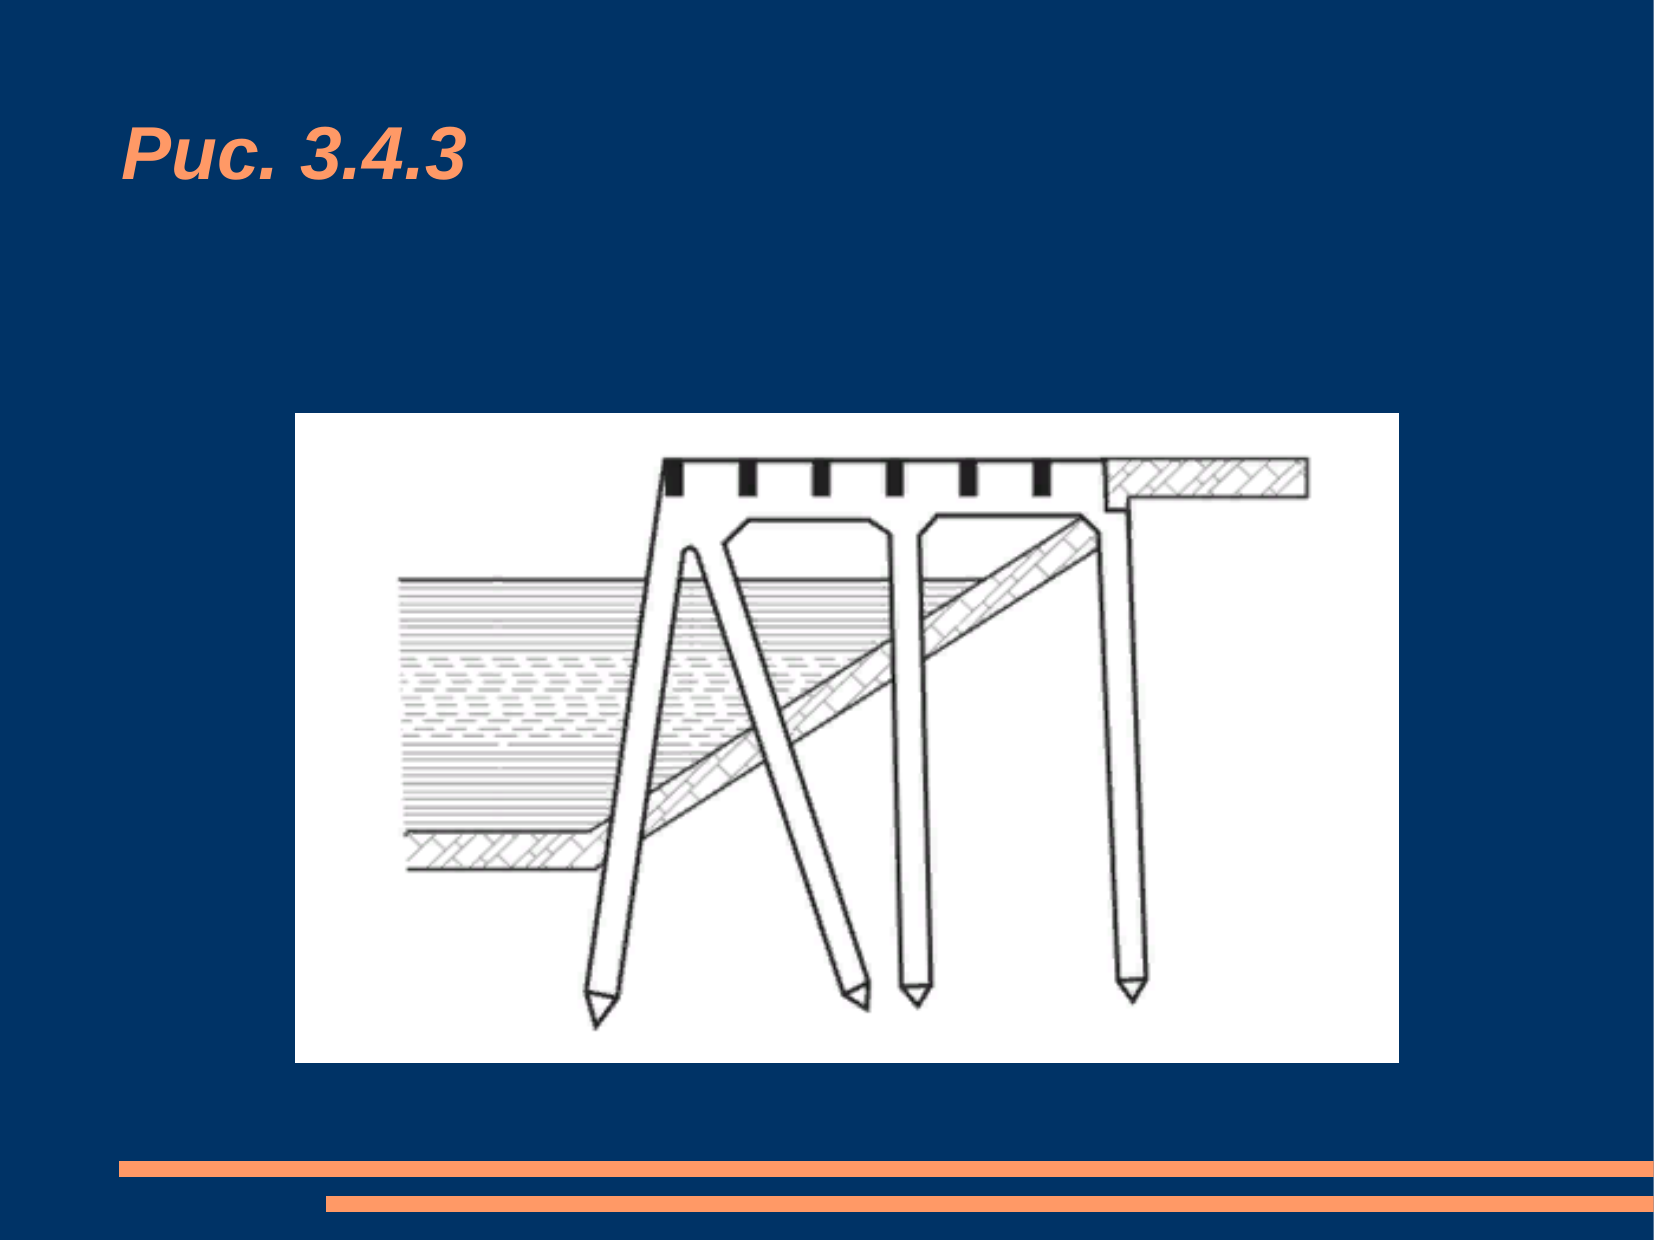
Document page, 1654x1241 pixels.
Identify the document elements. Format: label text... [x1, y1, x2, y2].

picture [295, 413, 1399, 1063]
title Рис. 3.4.3 [121, 46, 1534, 254]
